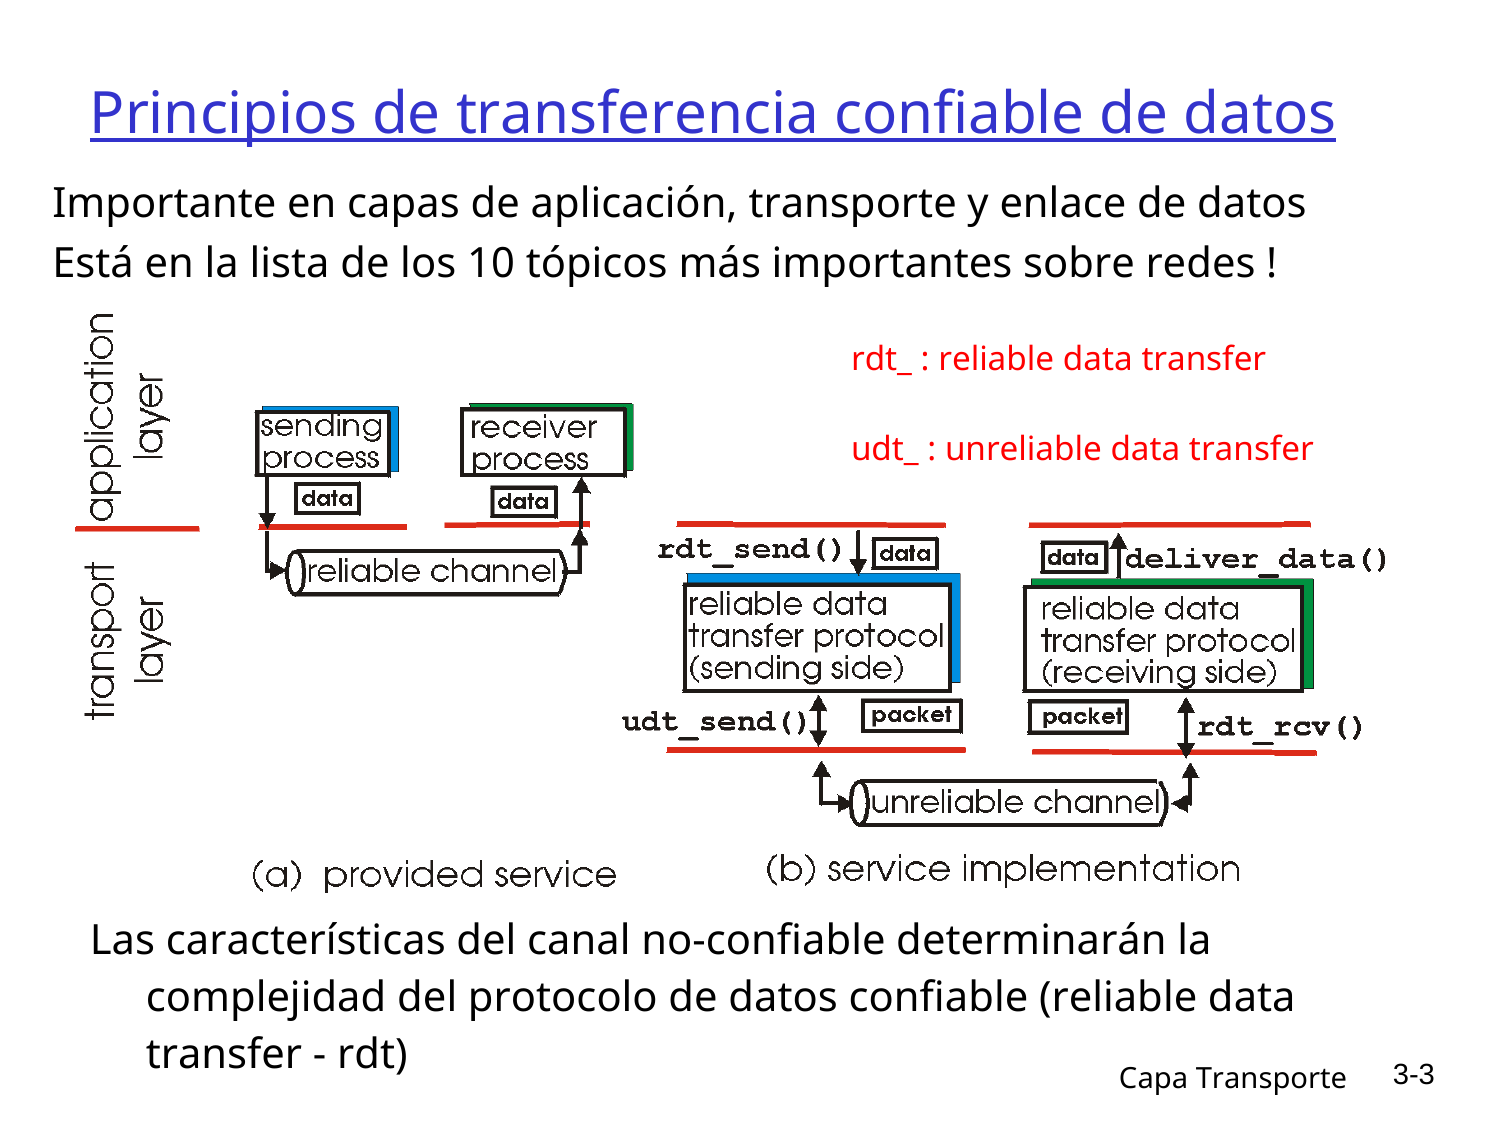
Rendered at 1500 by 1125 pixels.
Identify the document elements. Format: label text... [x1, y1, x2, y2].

picture [75, 314, 1385, 893]
title Principios de transferencia confiable de datos [75, 33, 1438, 168]
list Las características del canal no-confiable determinarán la complejidad del protocolo de datos confiable (reliable data transfer - rdt)‏ [75, 902, 1352, 1093]
text_box rdt_ : reliable data transfer udt_ : unreliable data transfer [836, 326, 1330, 479]
list Importante en capas de aplicación, transporte y enlace de datos Está en la lista de los 10 tópicos más importantes sobre redes ! [37, 168, 1463, 356]
